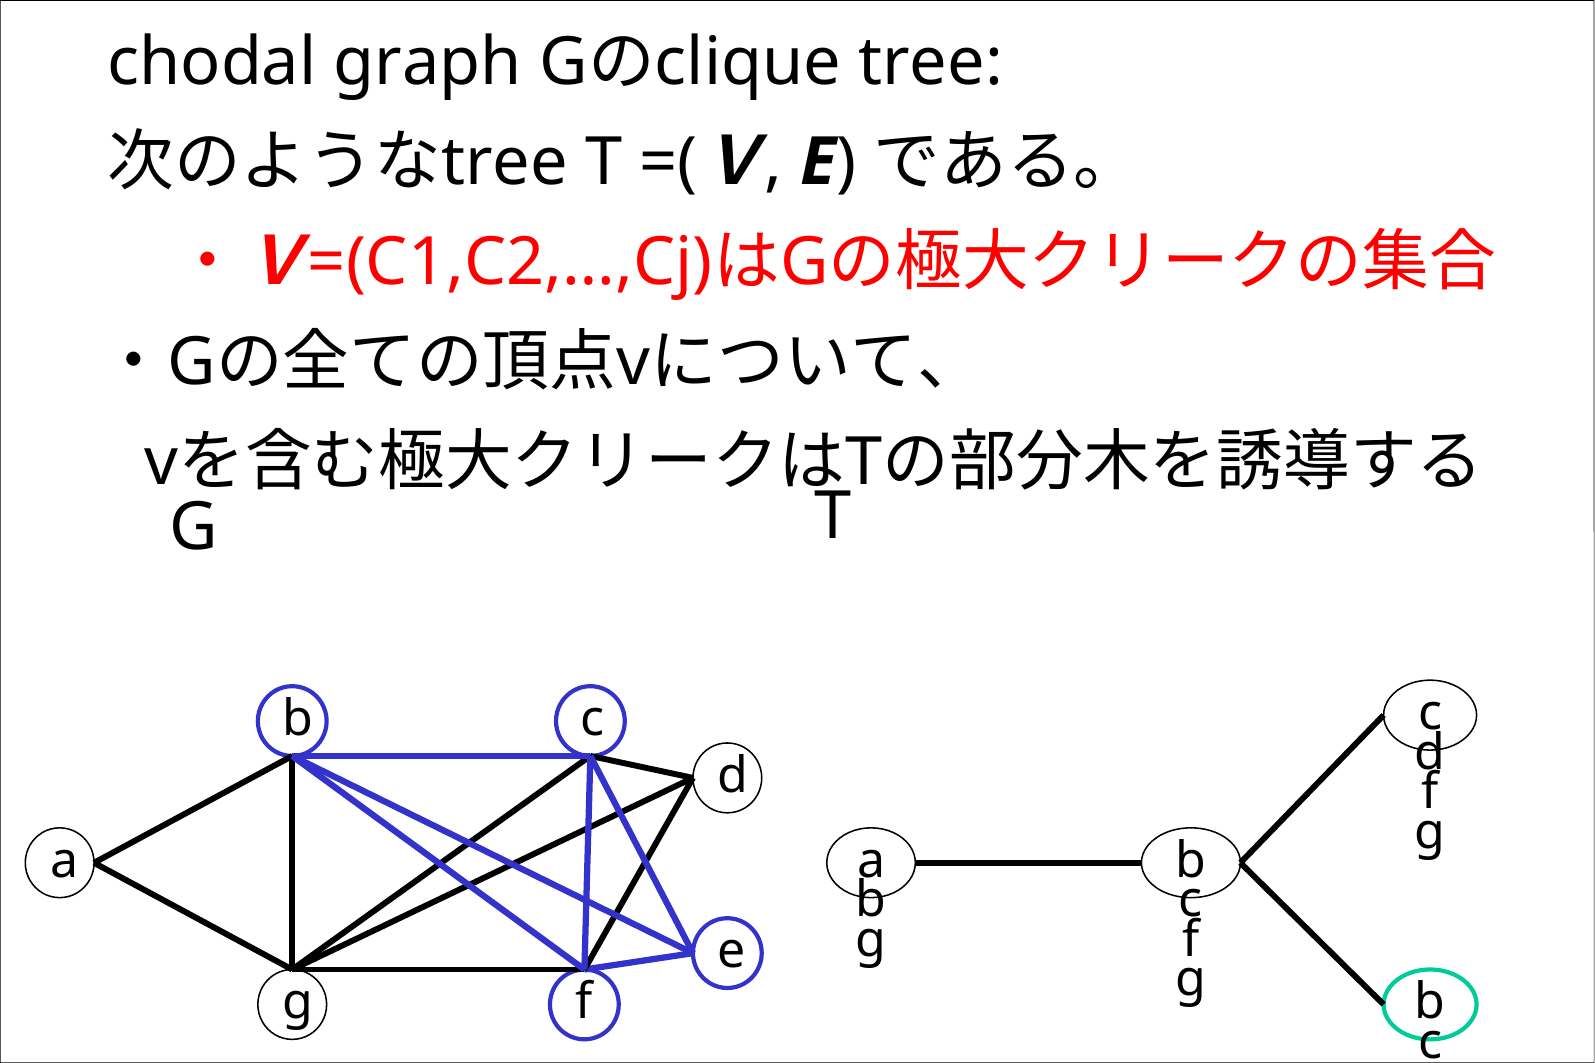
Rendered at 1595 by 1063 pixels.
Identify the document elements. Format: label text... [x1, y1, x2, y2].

text_box <番号> [1199, 988, 1208, 1004]
text_box g [257, 970, 327, 1040]
text_box bcfg [1141, 827, 1240, 898]
text_box bcef [1383, 969, 1477, 1040]
text_box <番号> [1143, 968, 1421, 1042]
text_box e [693, 918, 762, 988]
text_box abg [826, 827, 916, 897]
text_box cdfg [1383, 680, 1477, 750]
text_box a [25, 827, 94, 898]
text_box d [693, 742, 762, 813]
text_box f [549, 971, 619, 1040]
text_box chodal graph Gのclique tree: 次のようなtree T =(Ｖ, E) である。 ・Ｖ=(C1,C2,…,Cj)はGの極大クリークの集合 ・Gの全ての頂点vについて、 vを含む極大クリークはTの部分木を誘導する [23, 27, 1595, 697]
text_box abg [864, 892, 878, 898]
text_box <番号> [1352, 968, 1515, 1042]
text_box <番号> [1182, 994, 1191, 1003]
text_box b [257, 686, 327, 756]
text_box T [797, 472, 902, 561]
text_box <番号> [1182, 971, 1195, 992]
text_box G [152, 484, 257, 573]
text_box c [556, 686, 625, 755]
